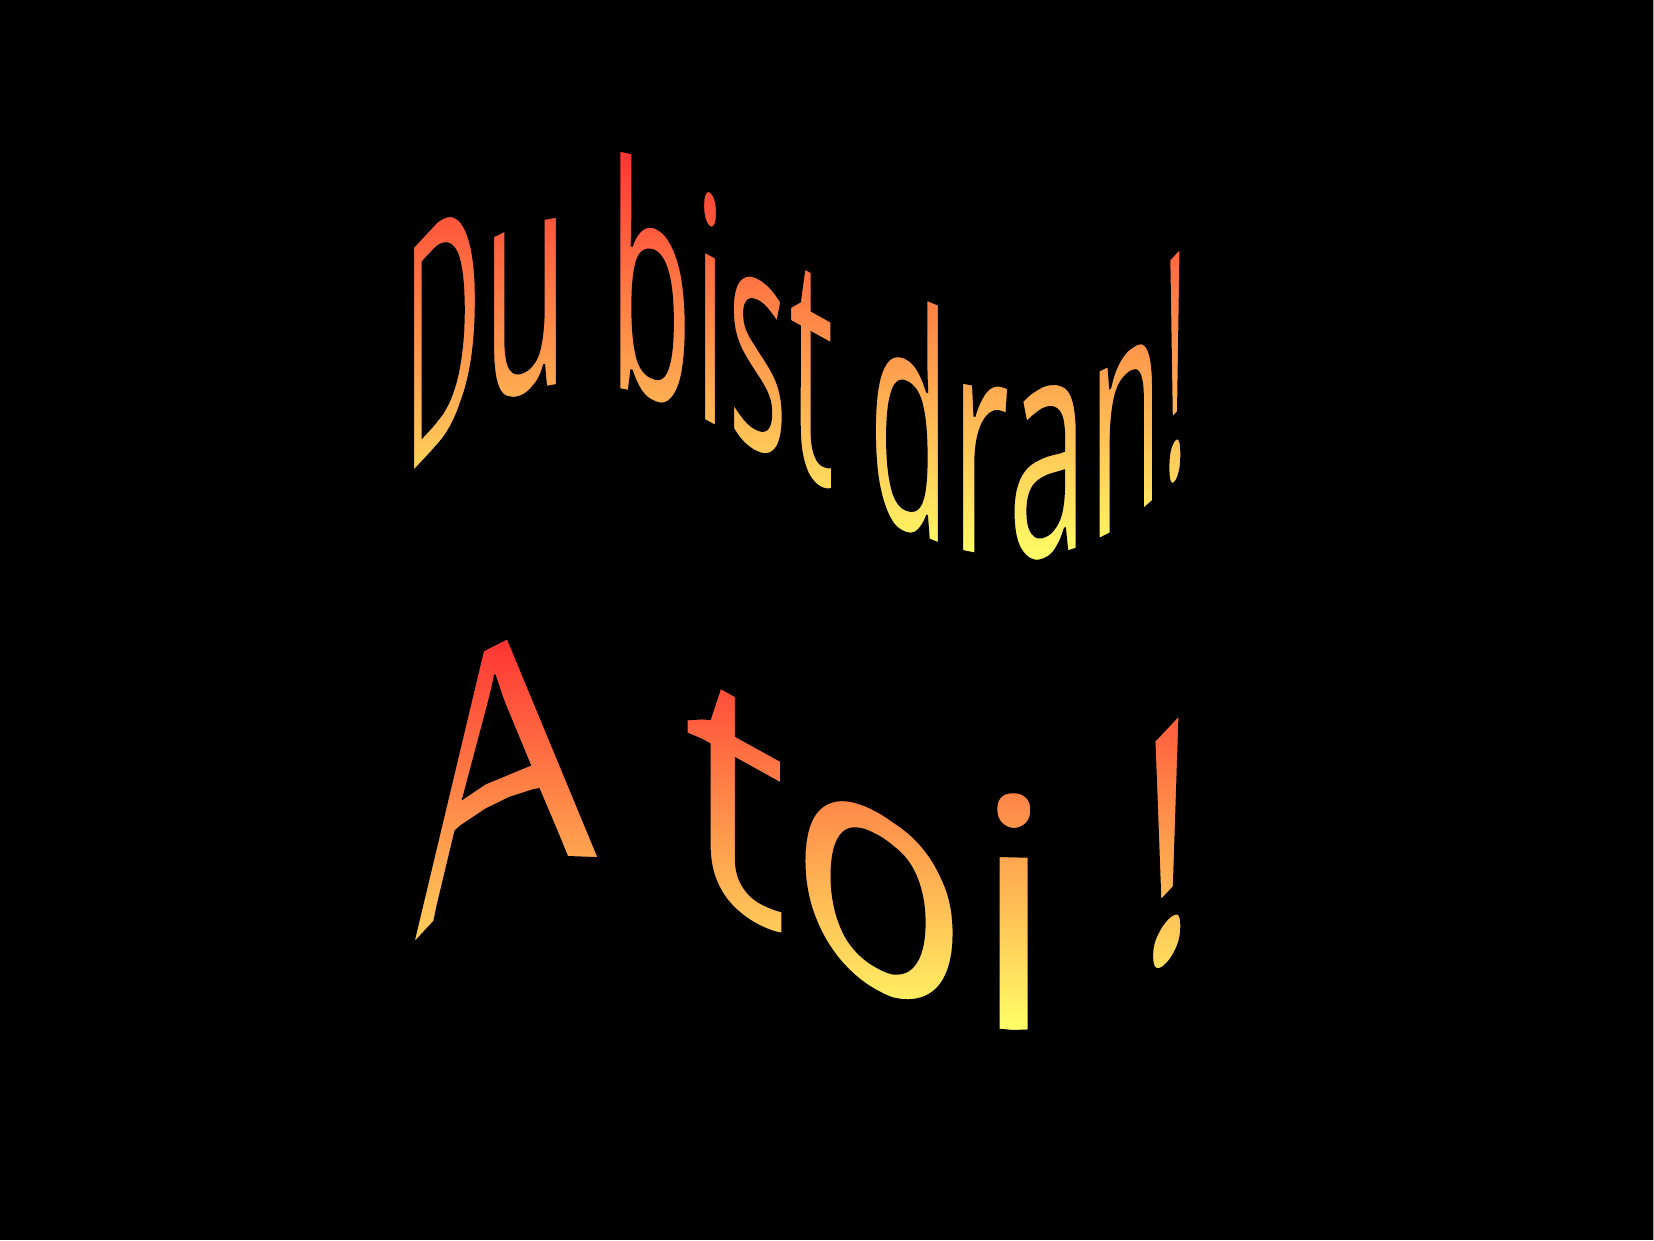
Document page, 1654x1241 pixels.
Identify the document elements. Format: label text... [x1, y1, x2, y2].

text_box A toi ! [804, 800, 954, 1001]
text_box A toi ! [996, 792, 1031, 829]
text_box Du bist dran! [1013, 384, 1077, 561]
text_box Du bist dran! [493, 216, 557, 398]
text_box Du bist dran! [962, 382, 1008, 554]
text_box Du bist dran! [1098, 343, 1153, 539]
text_box Du bist dran! [619, 150, 686, 404]
text_box Du bist dran! [703, 191, 717, 228]
text_box Du bist dran! [704, 251, 716, 426]
text_box A toi ! [1154, 714, 1180, 901]
text_box A toi ! [1152, 913, 1182, 969]
text_box Du bist dran! [875, 300, 939, 544]
text_box Du bist dran! [413, 216, 476, 472]
text_box Du bist dran! [1169, 248, 1181, 418]
text_box A toi ! [686, 688, 783, 934]
text_box A toi ! [998, 856, 1029, 1031]
text_box Du bist dran! [790, 268, 832, 490]
text_box A toi ! [413, 638, 599, 944]
text_box Du bist dran! [733, 275, 783, 454]
text_box Du bist dran! [1168, 438, 1182, 484]
